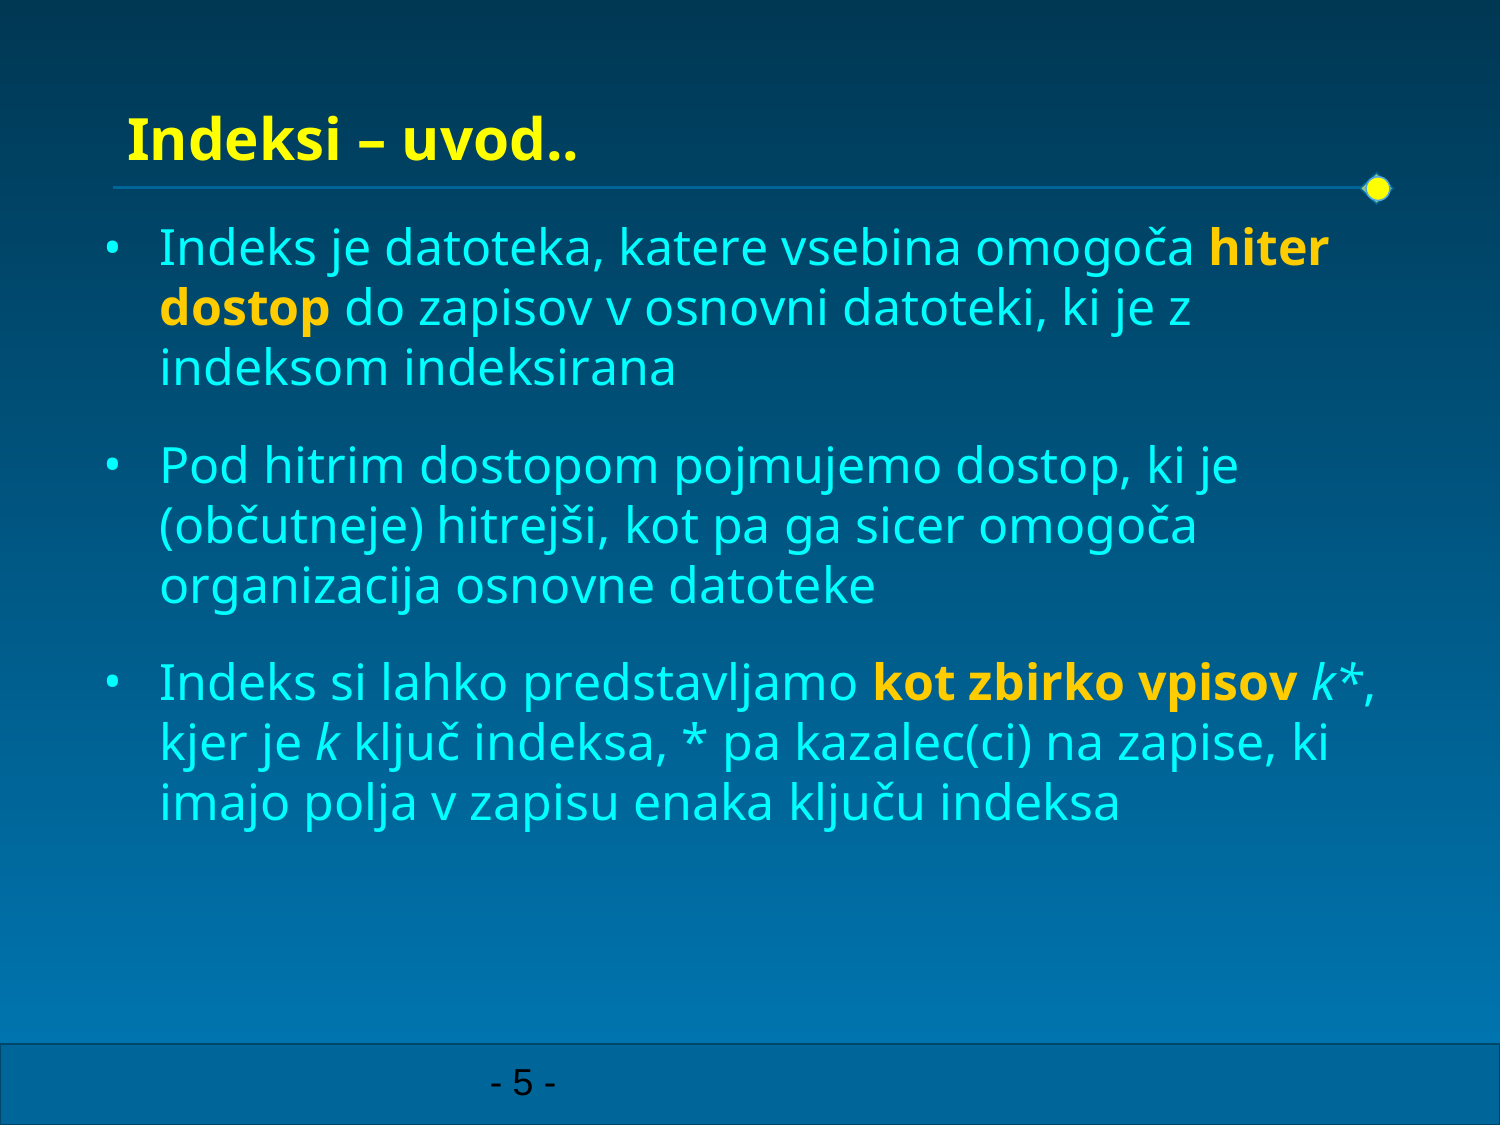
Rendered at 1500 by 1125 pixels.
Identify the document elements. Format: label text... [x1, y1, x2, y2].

list Indeks je datoteka, katere vsebina omogoča hiter dostop do zapisov v osnovni datoteki, ki je z indeksom indeksirana Pod hitrim dostopom pojmujemo dostop, ki je (občutneje) hitrejši, kot pa ga sicer omogoča organizacija osnovne datoteke Indeks si lahko predstavljamo kot zbirko vpisov k*, kjer je k ključ indeksa, * pa kazalec(ci) na zapise, ki imajo polja v zapisu enaka ključu indeksa [88, 208, 1424, 1003]
title Indeksi – uvod.. [112, 94, 1388, 181]
